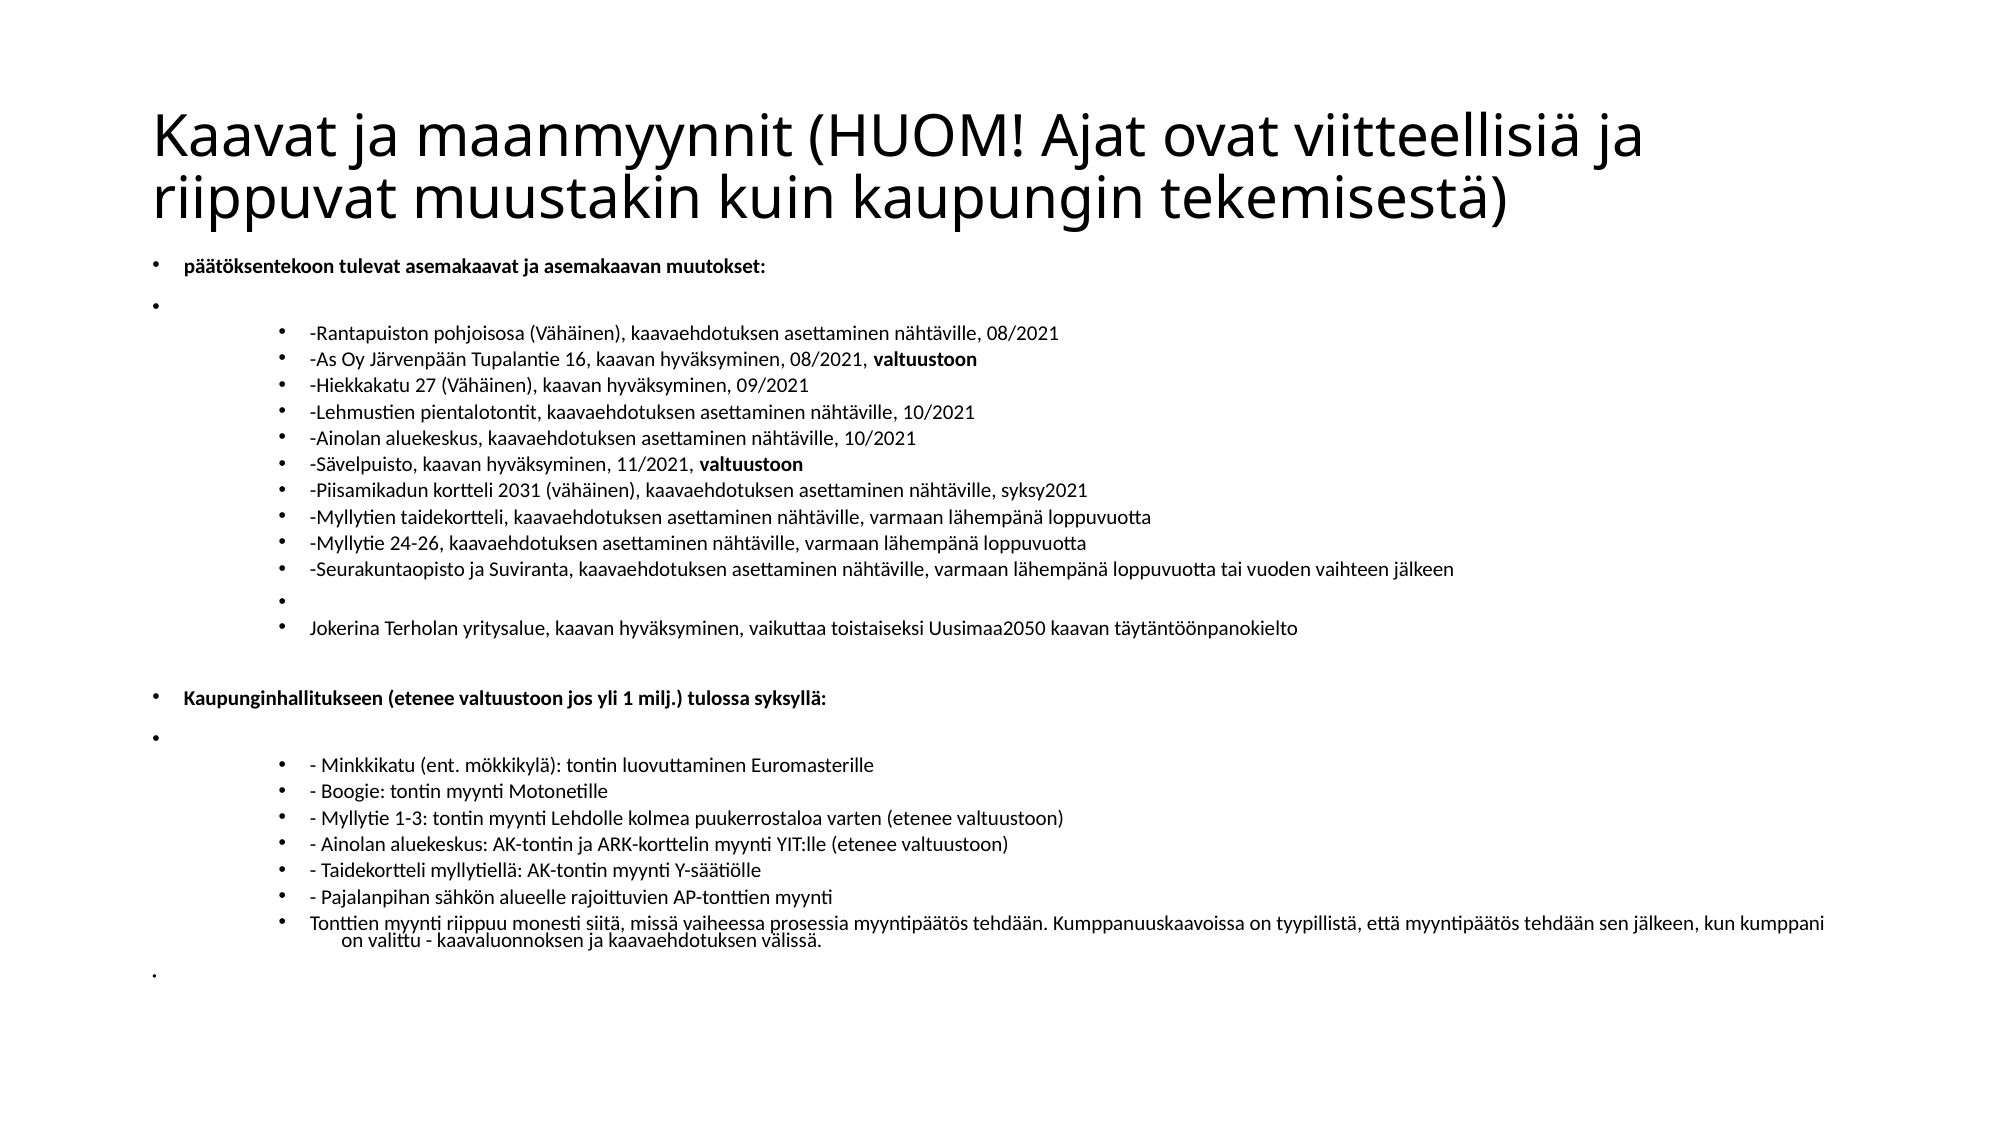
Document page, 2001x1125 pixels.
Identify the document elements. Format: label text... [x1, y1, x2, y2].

list päätöksentekoon tulevat asemakaavat ja asemakaavan muutokset: -Rantapuiston pohjoisosa (Vähäinen), kaavaehdotuksen asettaminen nähtäville, 08/2021 -As Oy Järvenpään Tupalantie 16, kaavan hyväksyminen, 08/2021, valtuustoon -Hiekkakatu 27 (Vähäinen), kaavan hyväksyminen, 09/2021 -Lehmustien pientalotontit, kaavaehdotuksen asettaminen nähtäville, 10/2021 -Ainolan aluekeskus, kaavaehdotuksen asettaminen nähtäville, 10/2021 -Sävelpuisto, kaavan hyväksyminen, 11/2021, valtuustoon -Piisamikadun kortteli 2031 (vähäinen), kaavaehdotuksen asettaminen nähtäville, syksy2021 -Myllytien taidekortteli, kaavaehdotuksen asettaminen nähtäville, varmaan lähempänä loppuvuotta -Myllytie 24-26, kaavaehdotuksen asettaminen nähtäville, varmaan lähempänä loppuvuotta -Seurakuntaopisto ja Suviranta, kaavaehdotuksen asettaminen nähtäville, varmaan lähempänä loppuvuotta tai vuoden vaihteen jälkeen Jokerina Terholan yritysalue, kaavan hyväksyminen, vaikuttaa toistaiseksi Uusimaa2050 kaavan täytäntöönpanokielto Kaupunginhallitukseen (etenee valtuustoon jos yli 1 milj.) tulossa syksyllä: - Minkkikatu (ent. mökkikylä): tontin luovuttaminen Euromasterille - Boogie: tontin myynti Motonetille - Myllytie 1-3: tontin myynti Lehdolle kolmea puukerrostaloa varten (etenee valtuustoon) - Ainolan aluekeskus: AK-tontin ja ARK-korttelin myynti YIT:lle (etenee valtuustoon) - Taidekortteli myllytiellä: AK-tontin myynti Y-säätiölle - Pajalanpihan sähkön alueelle rajoittuvien AP-tonttien myynti Tonttien myynti riippuu monesti siitä, missä vaiheessa prosessia myyntipäätös tehdään. Kumppanuuskaavoissa on tyypillistä, että myyntipäätös tehdään sen jälkeen, kun kumppani on valittu - kaavaluonnoksen ja kaavaehdotuksen välissä. [137, 251, 1863, 966]
title Kaavat ja maanmyynnit (HUOM! Ajat ovat viitteellisiä ja riippuvat muustakin kuin kaupungin tekemisestä) [137, 59, 1863, 251]
